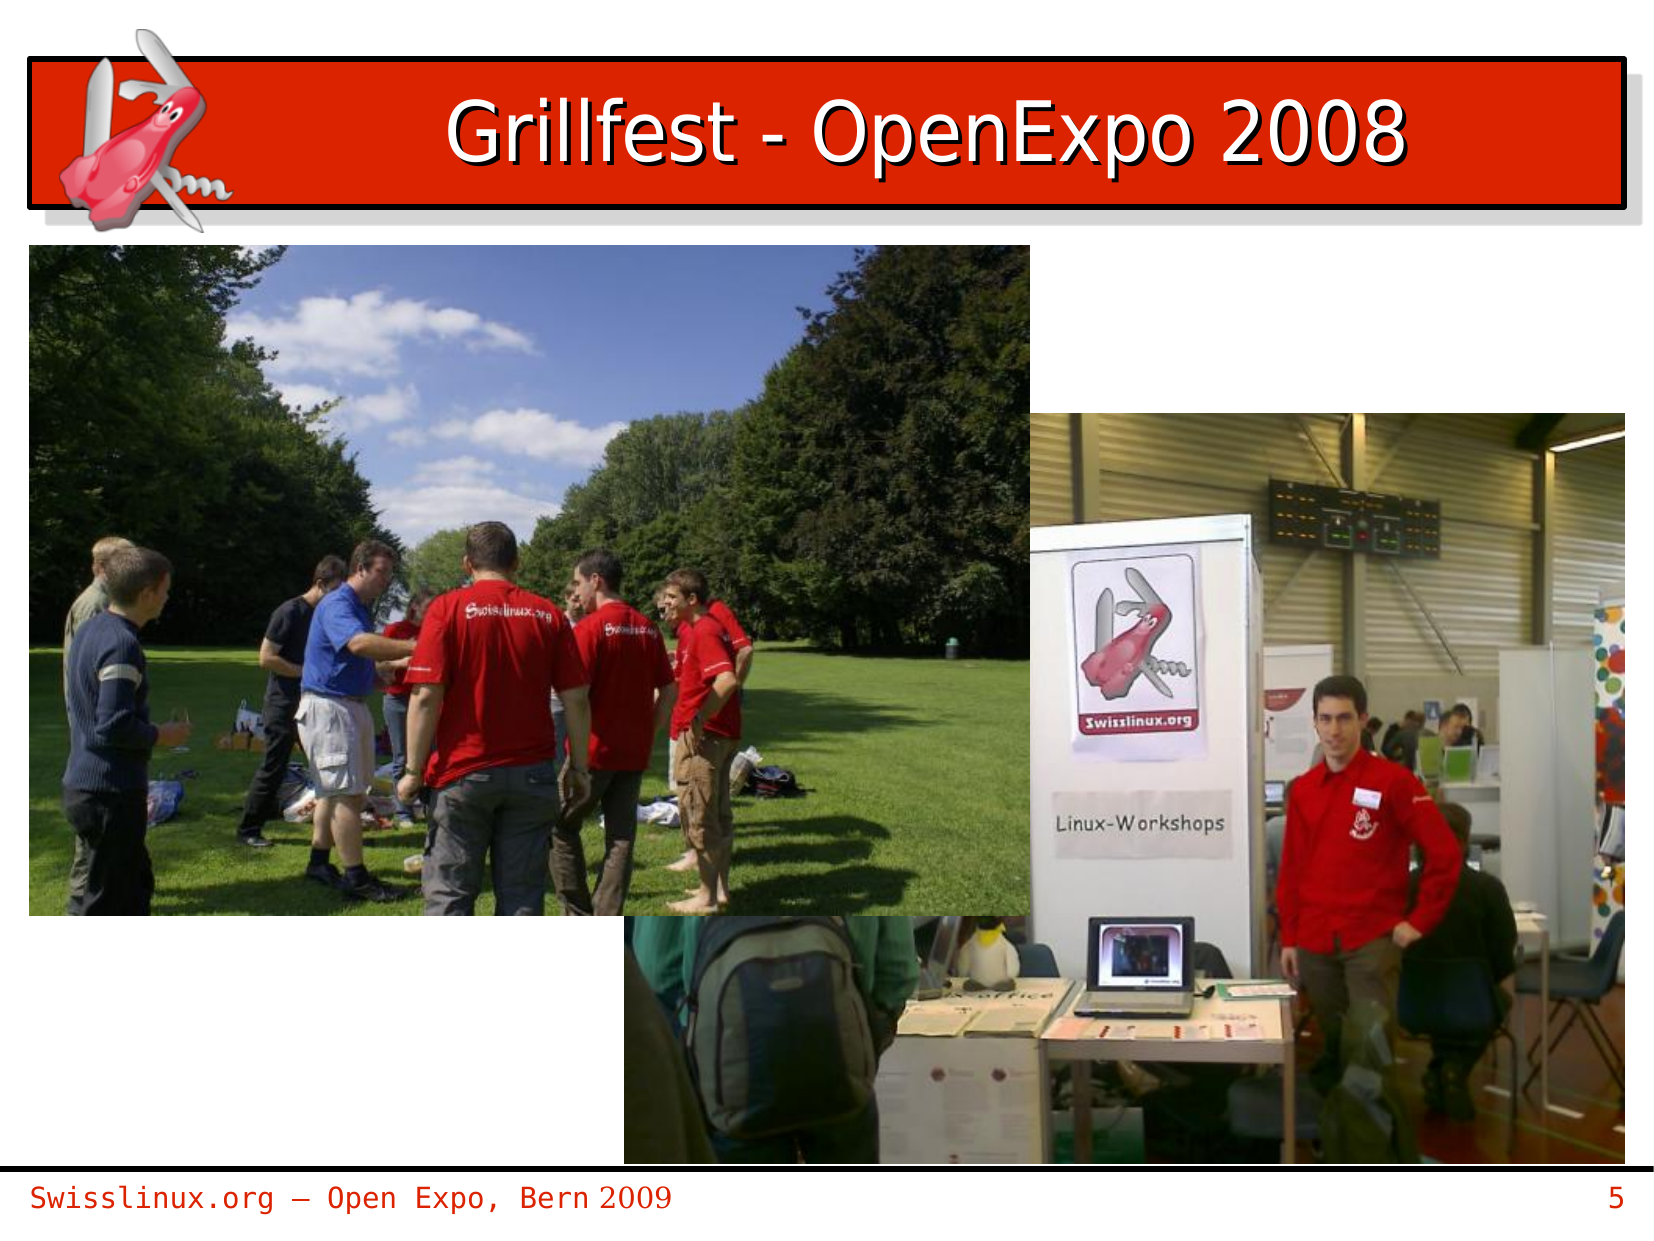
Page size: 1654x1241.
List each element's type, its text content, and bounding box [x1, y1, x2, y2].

picture [29, 245, 1625, 1164]
picture [59, 29, 234, 233]
title Grillfest - OpenExpo 2008 [259, 84, 1595, 182]
